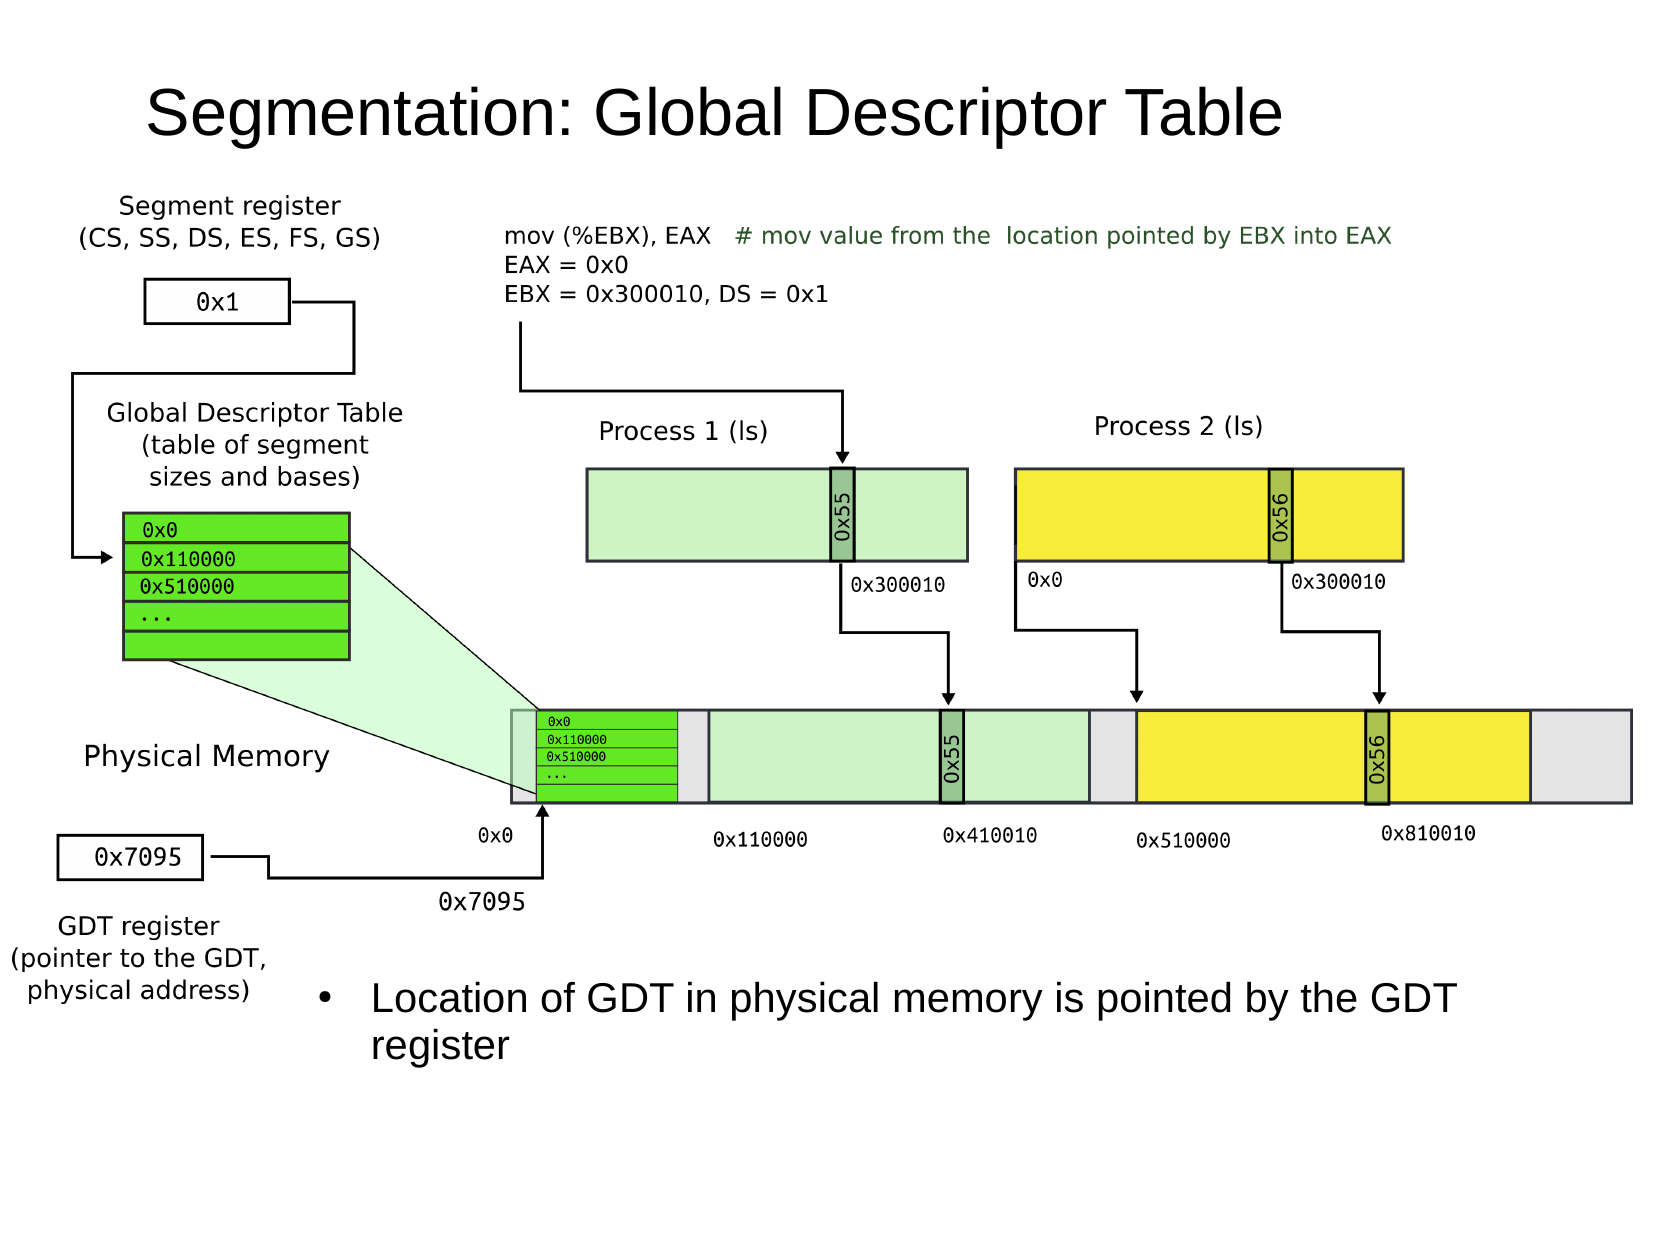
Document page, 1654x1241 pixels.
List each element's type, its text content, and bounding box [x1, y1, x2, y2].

picture [12, 195, 1633, 1004]
list Location of GDT in physical memory is pointed by the GDT register [300, 1004, 1576, 1201]
list Segmentation: Global Descriptor Table [82, 75, 1576, 151]
